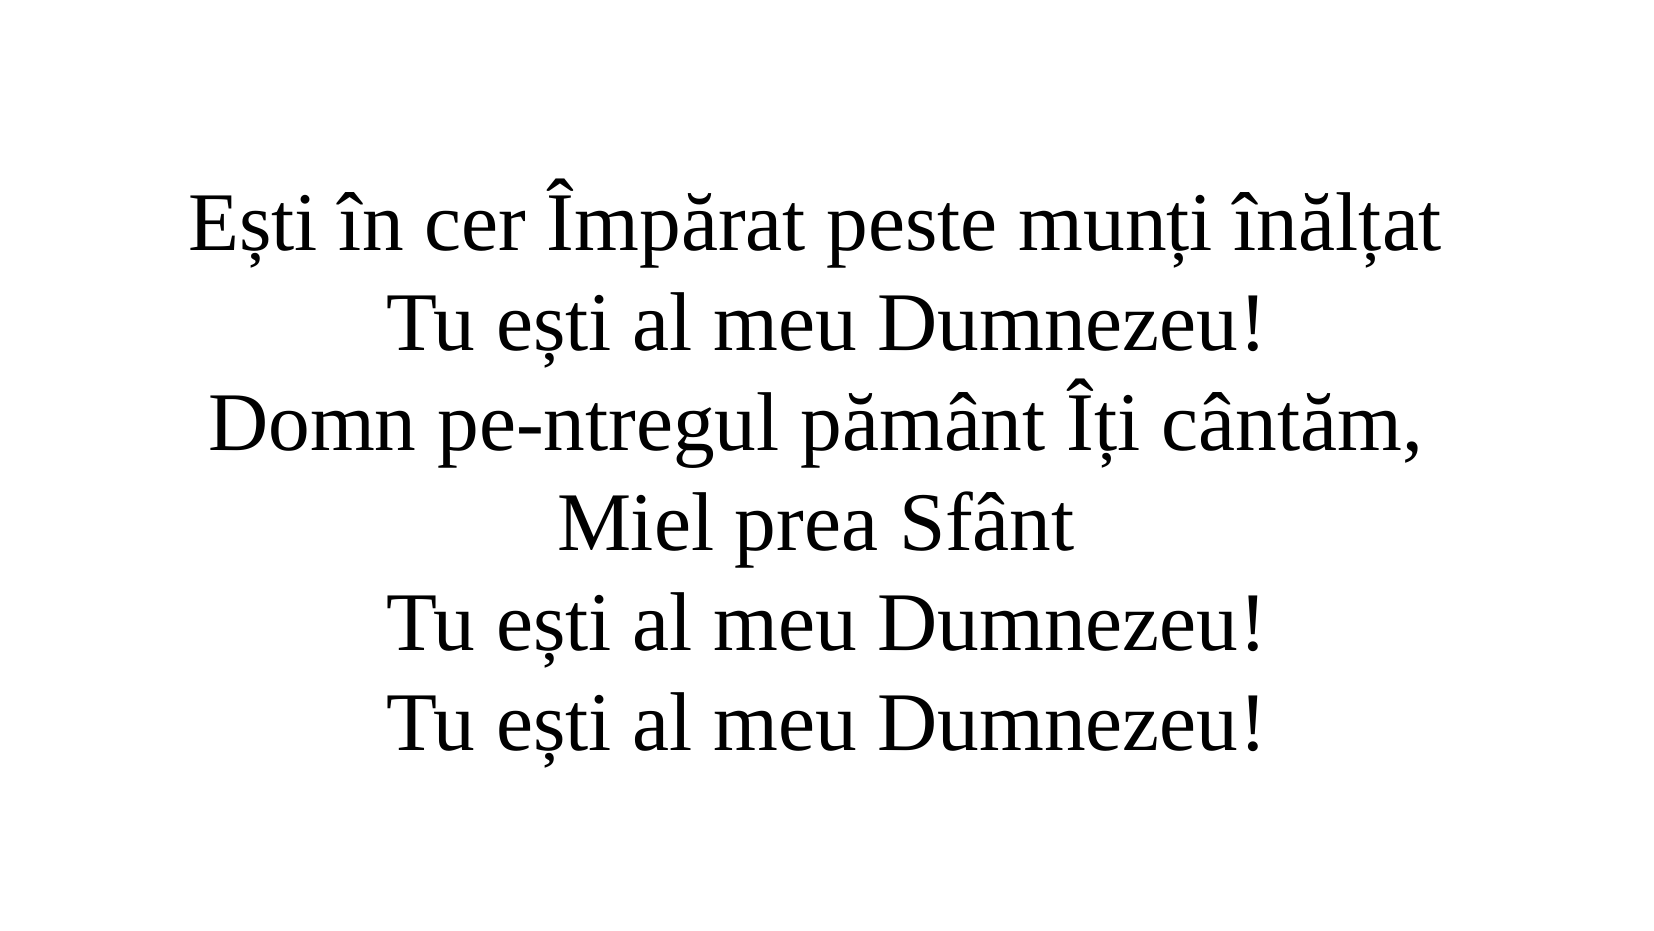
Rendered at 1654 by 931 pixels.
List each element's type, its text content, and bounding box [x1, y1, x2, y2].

subtitle Ești în cer Împărat peste munți înălțat Tu ești al meu Dumnezeu! Domn pe-ntregul pământ Îți cântăm, Miel prea Sfânt Tu ești al meu Dumnezeu! Tu ești al meu Dumnezeu! [0, 159, 1654, 781]
